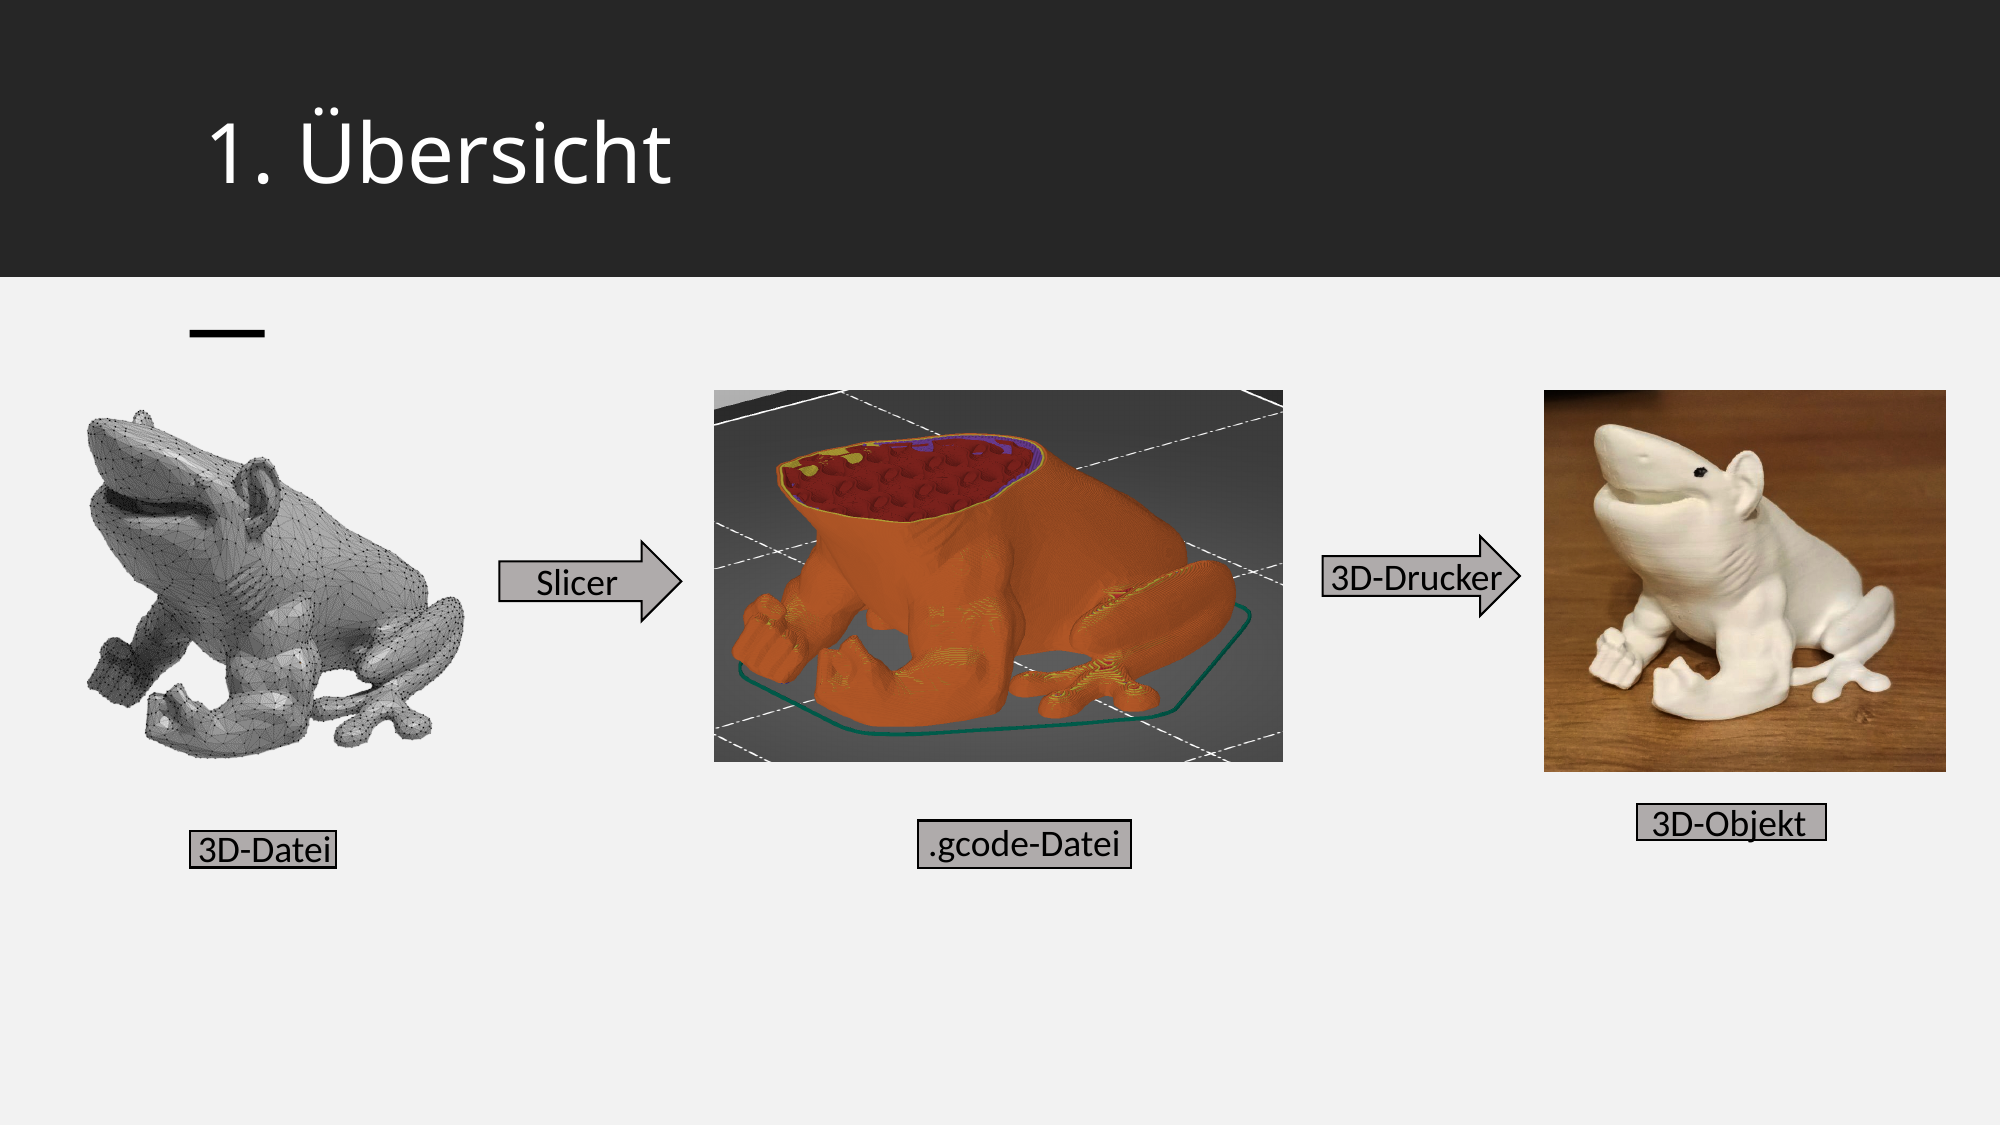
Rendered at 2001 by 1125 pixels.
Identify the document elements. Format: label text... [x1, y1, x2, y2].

picture [54, 398, 478, 770]
text_box .gcode-Datei [913, 811, 1136, 872]
text_box 3D-Objekt [1636, 791, 1851, 852]
text_box [0, 0, 2000, 1125]
title 1. Übersicht [189, 104, 1812, 253]
picture [1544, 390, 1946, 773]
picture [714, 390, 1283, 762]
text_box Slicer [521, 551, 634, 611]
text_box 3D-Drucker [1315, 545, 1521, 606]
text_box 3D-Datei [183, 817, 347, 878]
